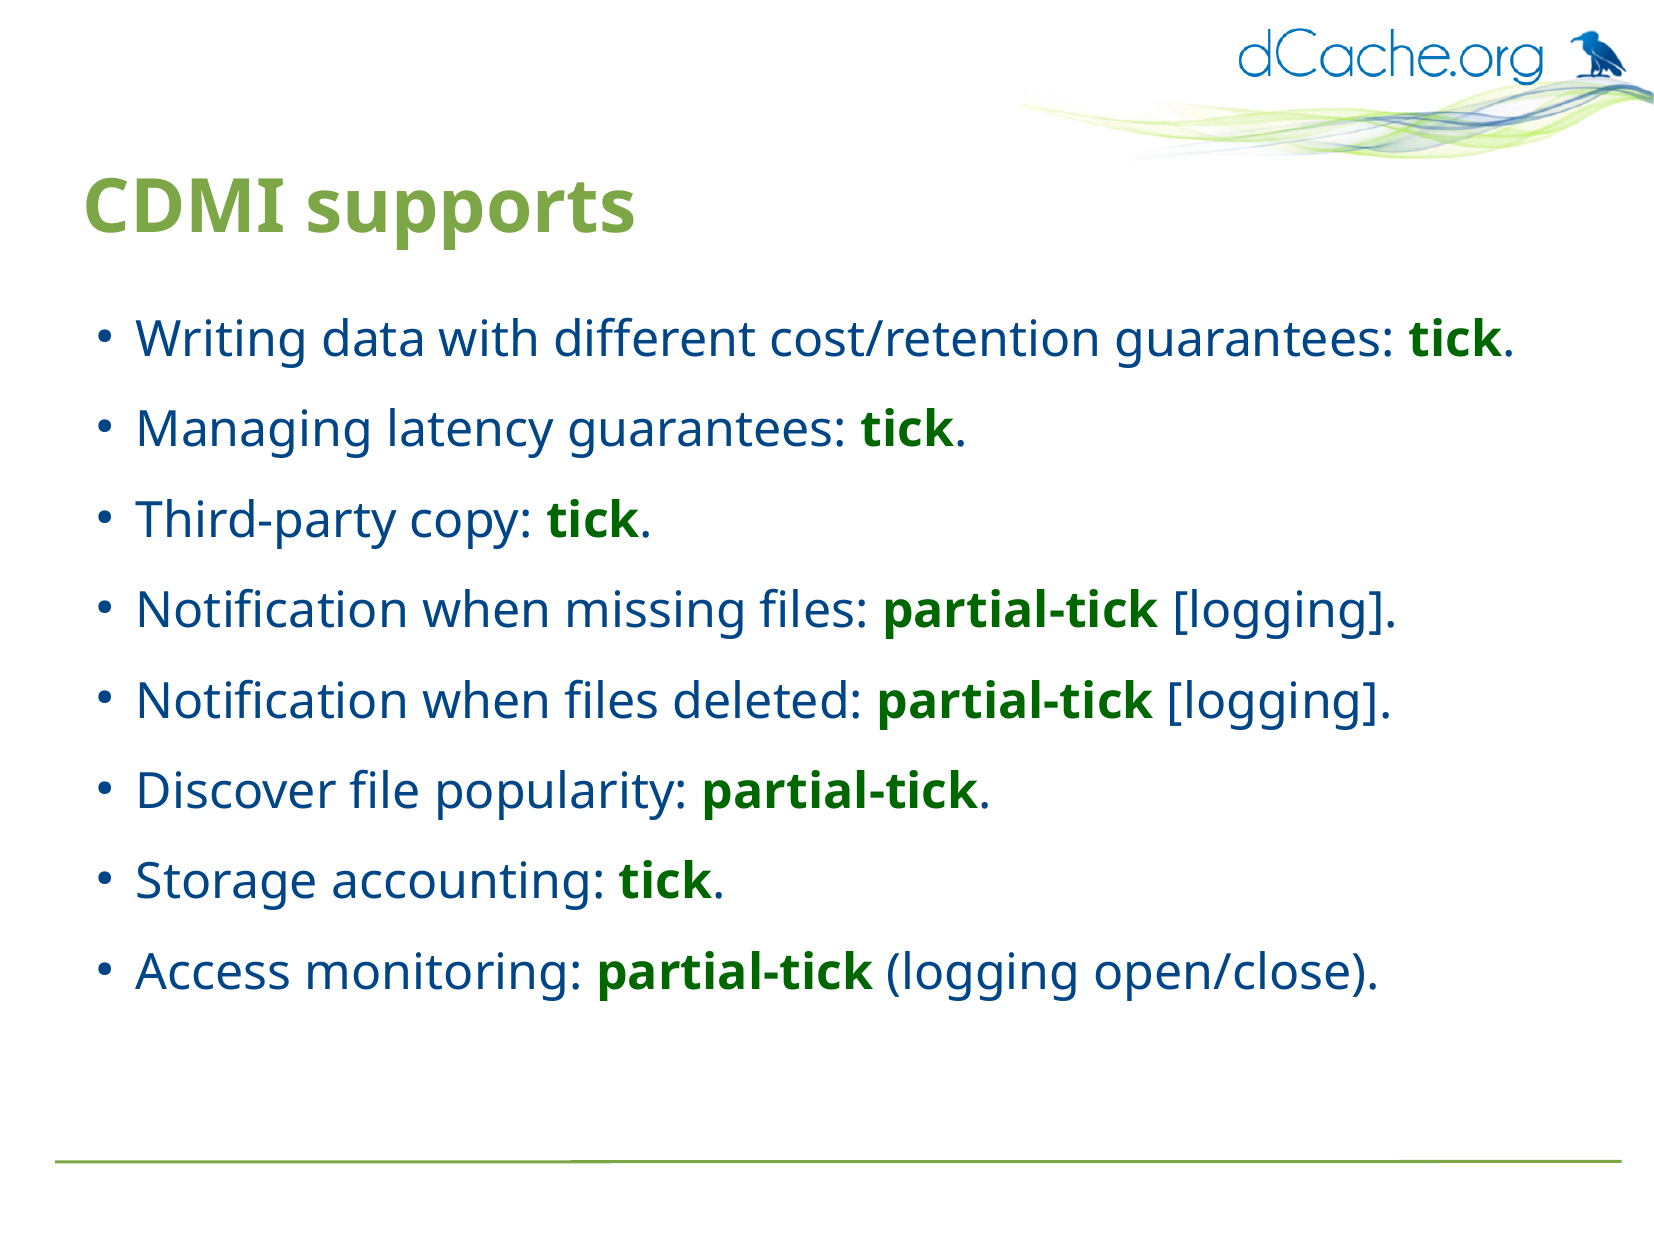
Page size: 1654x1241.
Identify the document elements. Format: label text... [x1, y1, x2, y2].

picture [956, 16, 1654, 169]
title CDMI supports [82, 155, 1605, 252]
list Writing data with different cost/retention guarantees: tick. Managing latency guarantees: tick. Third-party copy: tick. Notification when missing files: partial-tick [logging]. Notification when files deleted: partial-tick [logging]. Discover file popularity: partial-tick. Storage accounting: tick. Access monitoring: partial-tick (logging open/close). [82, 302, 1571, 1023]
